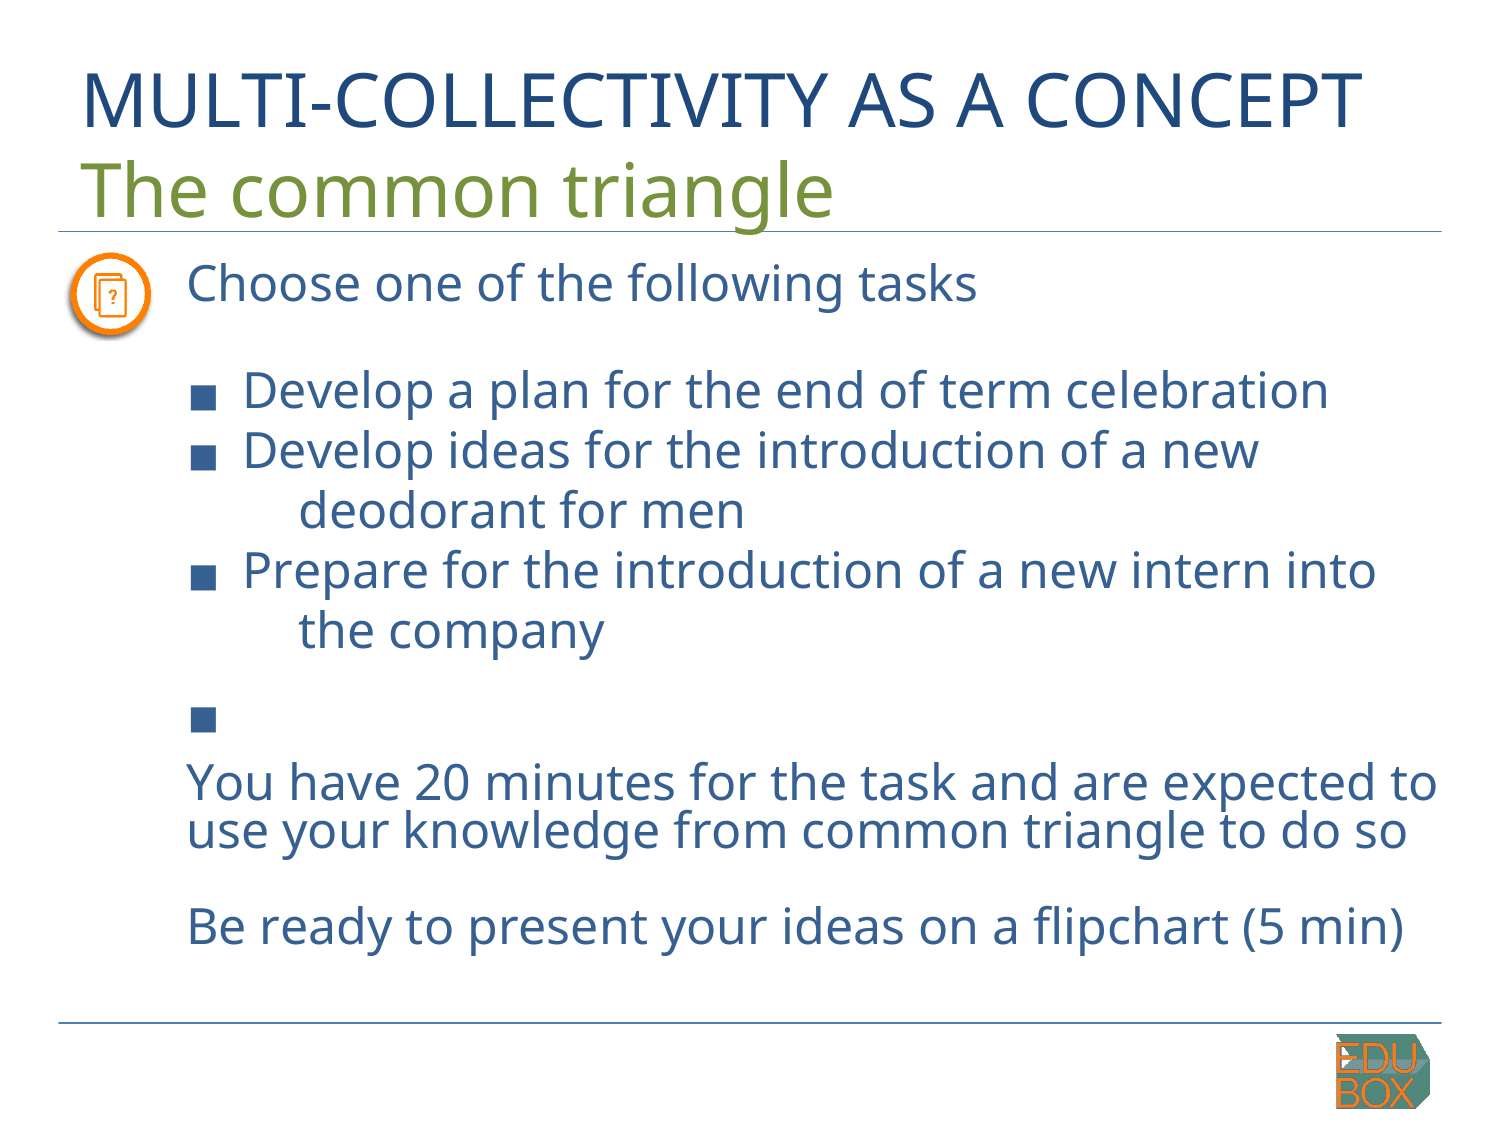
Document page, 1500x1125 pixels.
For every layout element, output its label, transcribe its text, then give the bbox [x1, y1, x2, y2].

picture [1328, 1035, 1437, 1114]
list The common triangle [64, 153, 1412, 247]
title MULTI-COLLECTIVITY AS A CONCEPT [64, 42, 1471, 153]
list Choose one of the following tasks Develop a plan for the end of term celebration Develop ideas for the introduction of a new deodorant for men Prepare for the introduction of a new intern into the company You have 20 minutes for the task and are expected to use your knowledge from common triangle to do so Be ready to present your ideas on a flipchart (5 min) [171, 255, 1459, 1035]
picture [64, 246, 157, 341]
